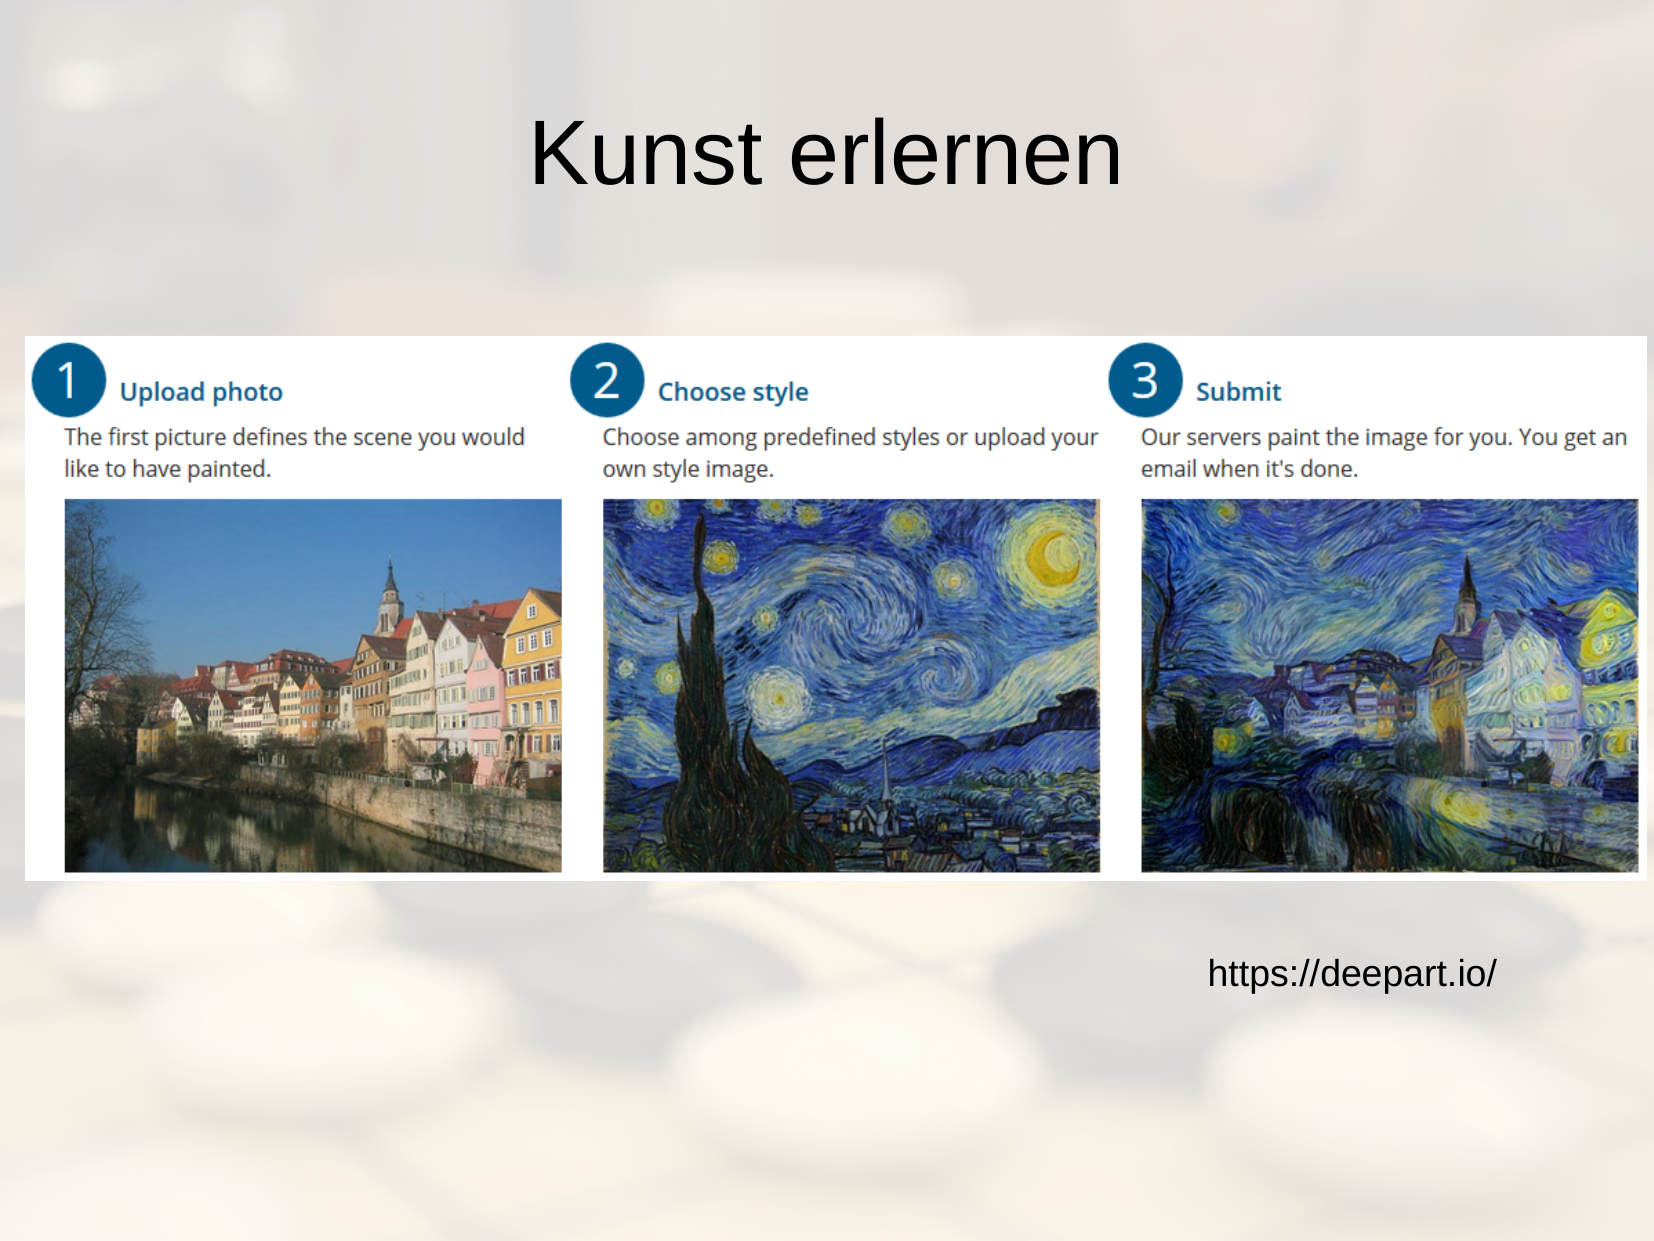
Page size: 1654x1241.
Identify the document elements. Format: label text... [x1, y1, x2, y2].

text_box https://deepart.io/ [1192, 944, 1513, 1002]
title Kunst erlernen [82, 49, 1571, 257]
picture [25, 336, 1647, 881]
